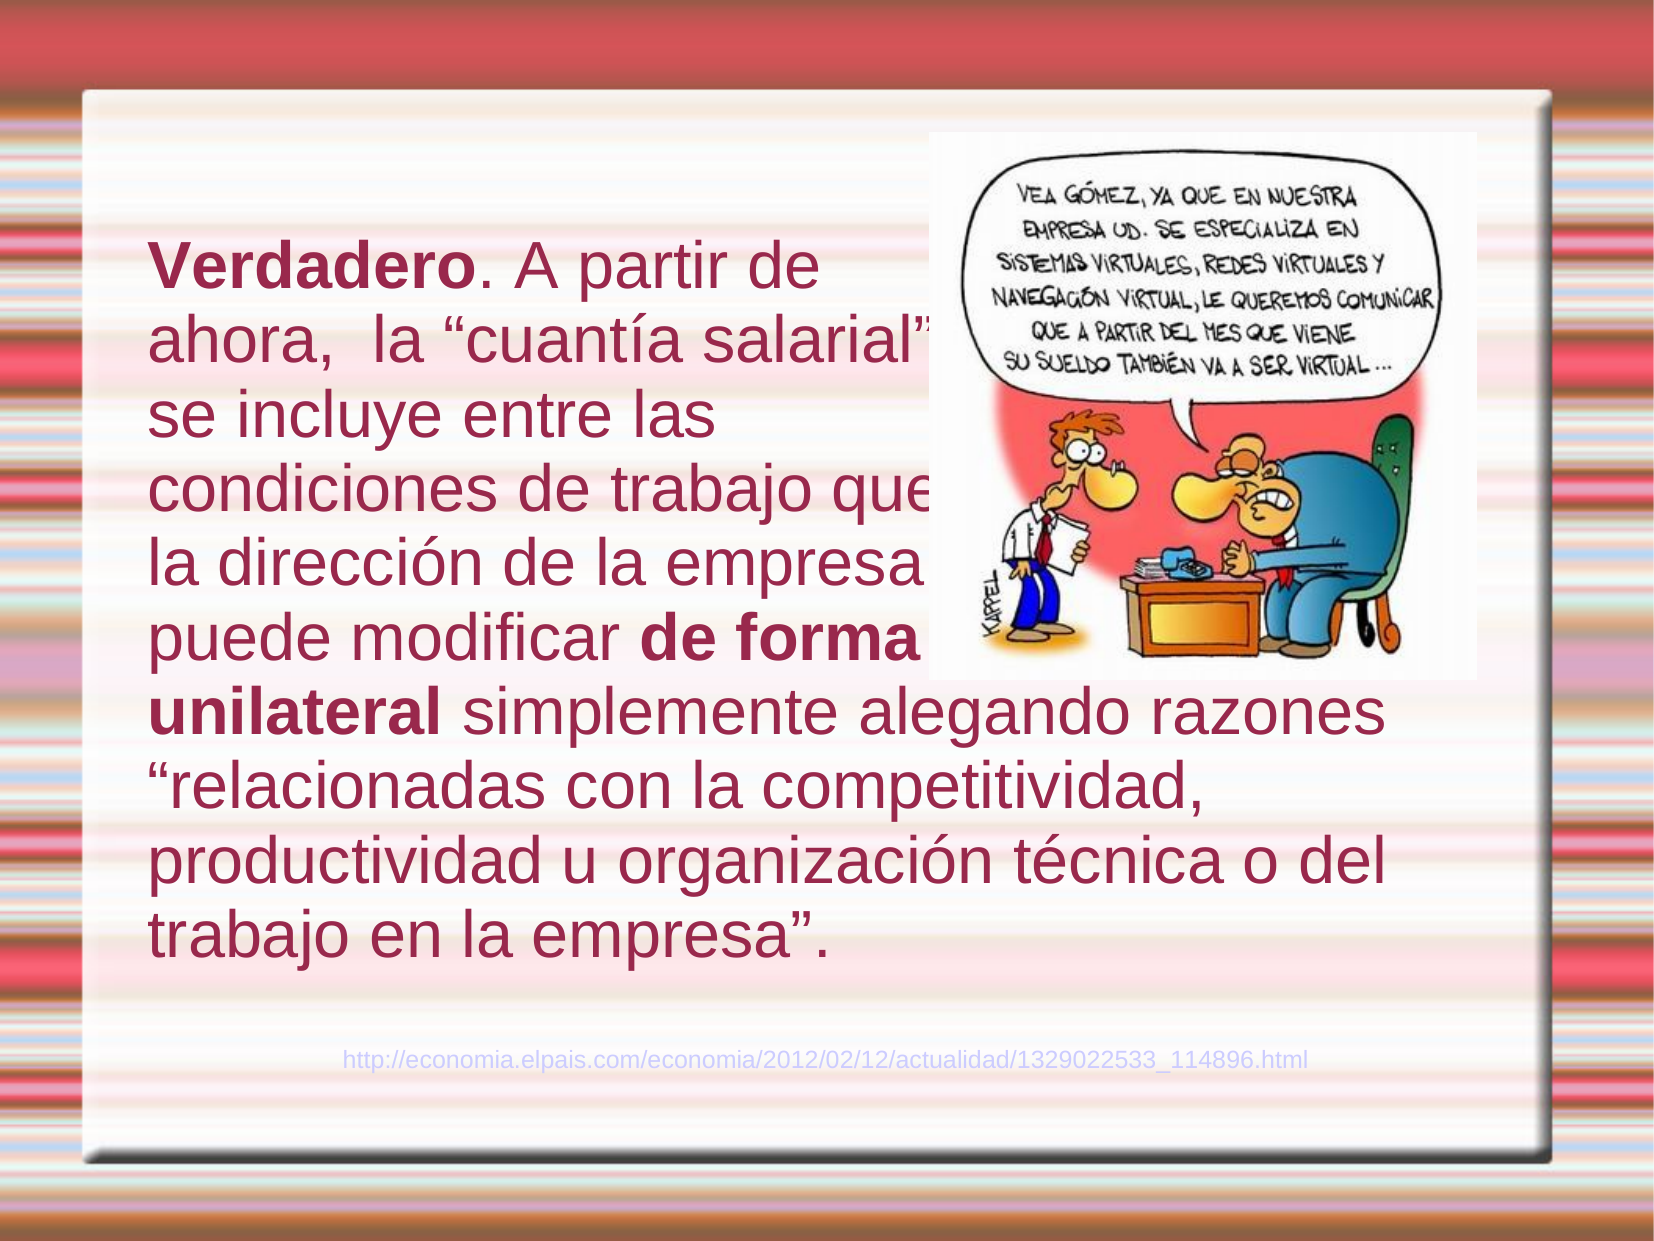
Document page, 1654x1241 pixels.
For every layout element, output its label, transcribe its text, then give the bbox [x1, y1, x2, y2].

picture [0, 0, 1654, 1241]
text_box Verdadero. A partir de ahora, la “cuantía salarial” se incluye entre las condiciones de trabajo que la dirección de la empresa puede modificar de forma unilateral simplemente alegando razones “relacionadas con la competitividad, productividad u organización técnica o del trabajo en la empresa”. http://economia.elpais.com/economia/2012/02/12/actualidad/1329022533_114896.html [147, 177, 1506, 1122]
